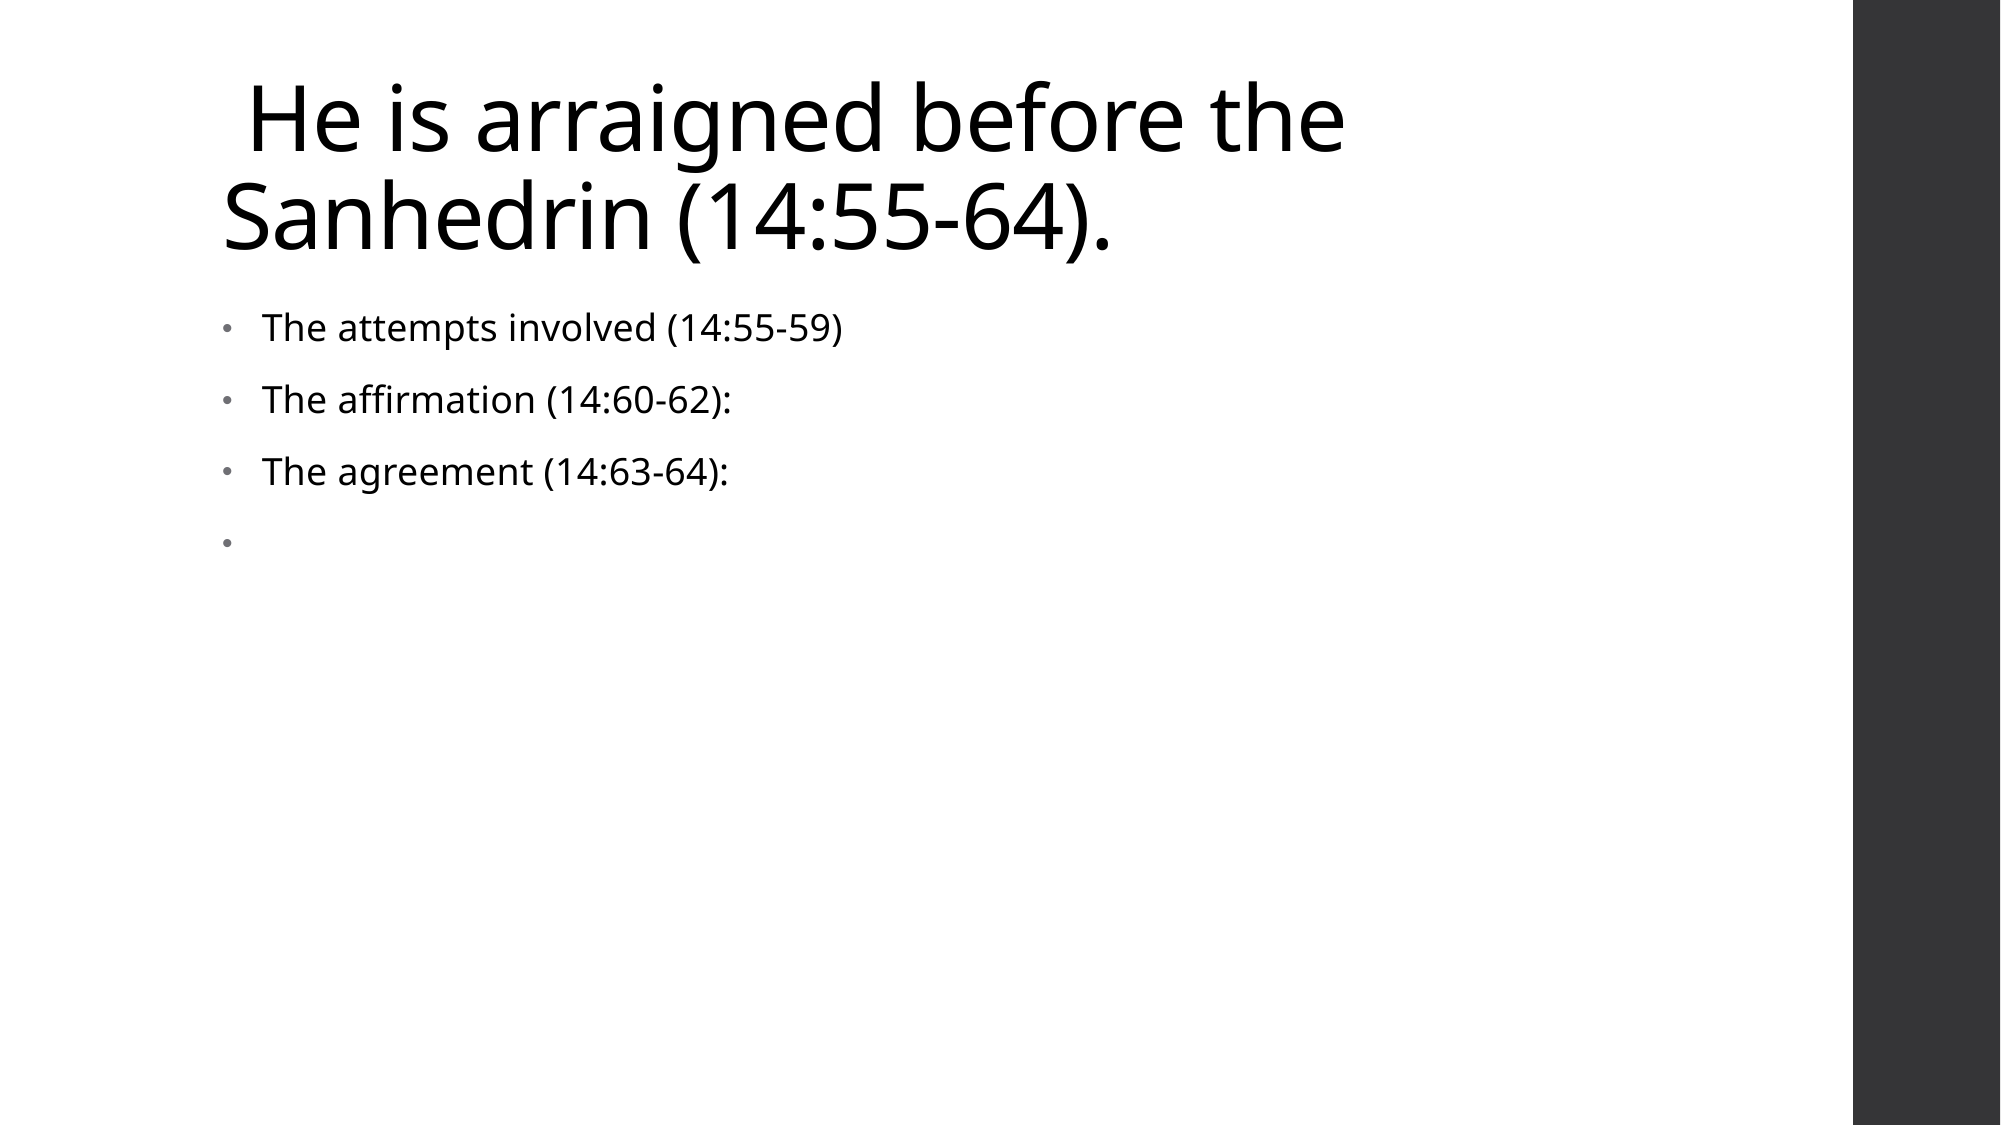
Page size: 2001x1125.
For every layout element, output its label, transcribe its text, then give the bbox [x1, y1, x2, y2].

title He is arraigned before the Sanhedrin (14:55-64). [206, 60, 1797, 278]
list The attempts involved (14:55-59) The affirmation (14:60-62): The agreement (14:63-64): [206, 299, 1617, 1014]
